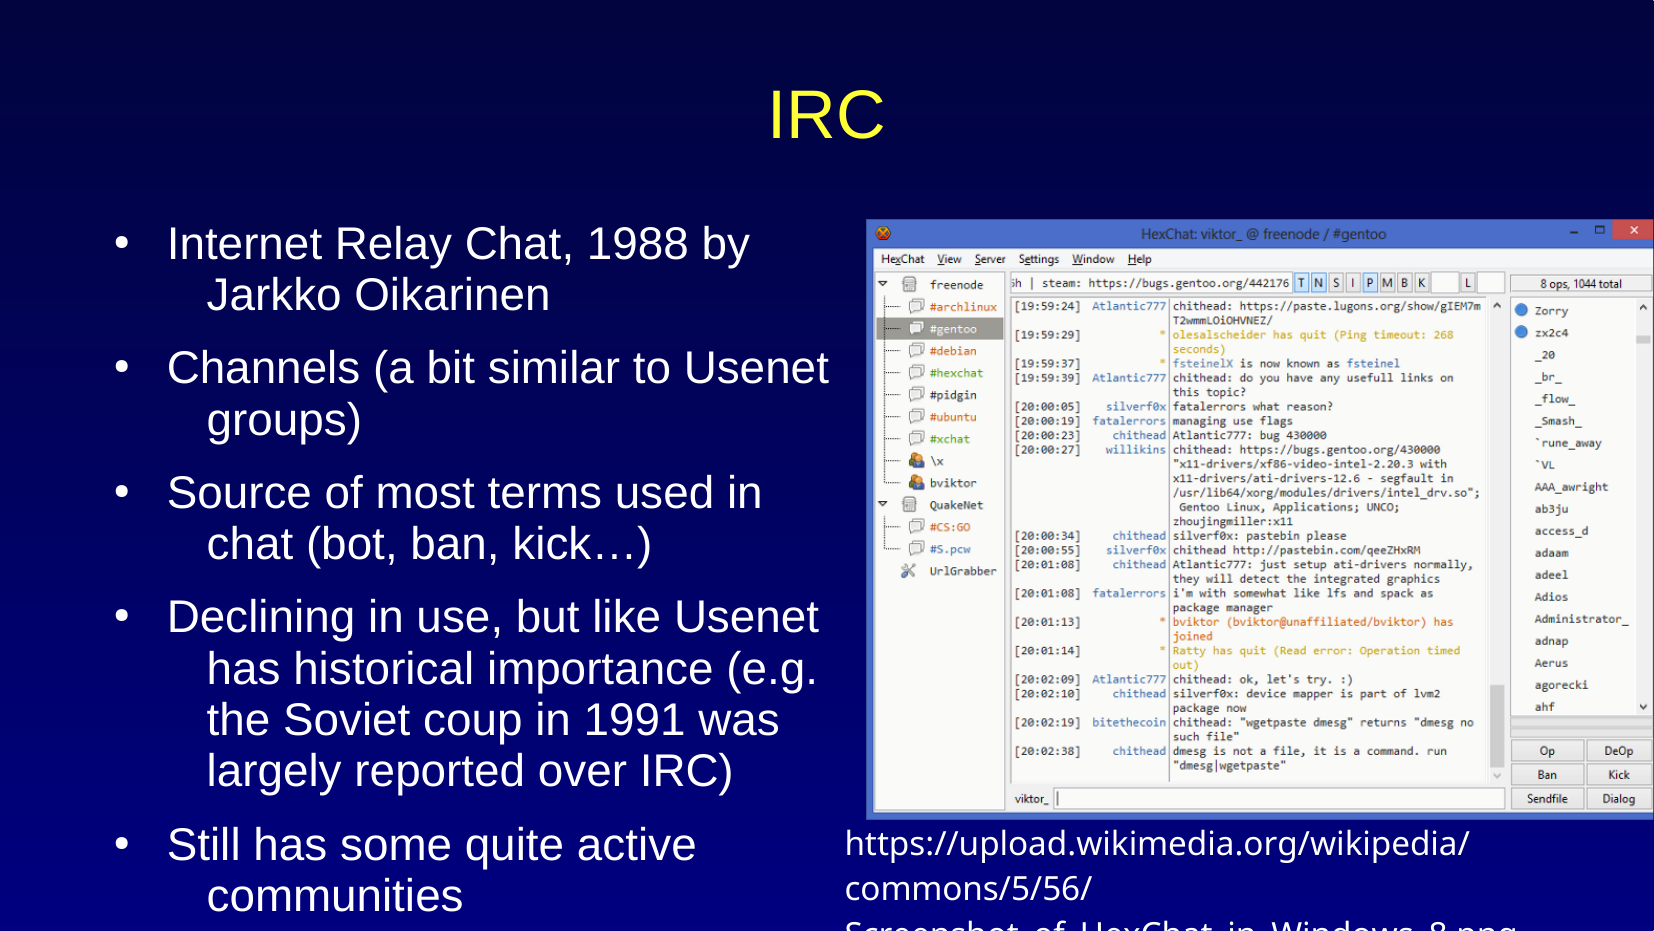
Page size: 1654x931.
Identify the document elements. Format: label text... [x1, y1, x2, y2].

title IRC [82, 37, 1571, 193]
picture [866, 219, 1654, 820]
text_box https://upload.wikimedia.org/wikipedia/commons/5/56/Screenshot_of_HexChat_in_Windows_8.png [844, 820, 1654, 908]
list Internet Relay Chat, 1988 by Jarkko Oikarinen Channels (a bit similar to Usenet groups) Source of most terms used in chat (bot, ban, kick…) Declining in use, but like Usenet has historical importance (e.g. the Soviet coup in 1991 was largely reported over IRC) Still has some quite active communities [82, 217, 832, 922]
